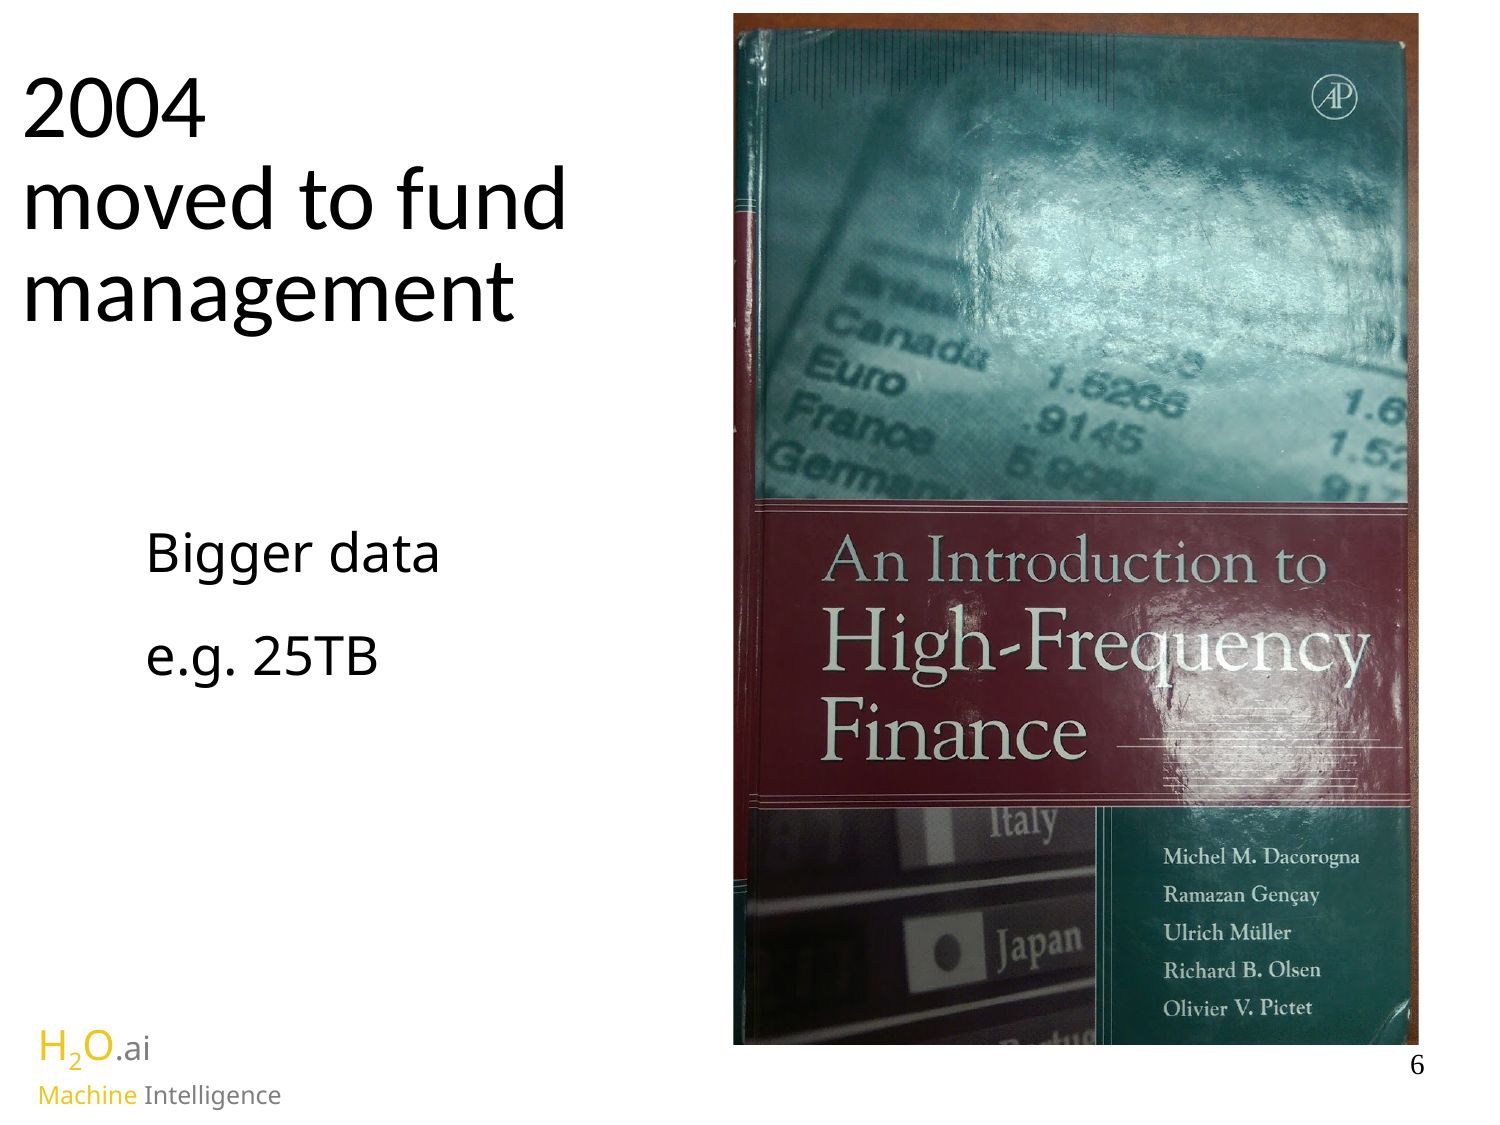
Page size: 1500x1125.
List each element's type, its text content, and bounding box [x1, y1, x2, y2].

list Bigger data e.g. 25TB [75, 203, 1425, 1066]
title 2004 moved to fund management [21, 68, 733, 529]
picture [733, 13, 1419, 1045]
